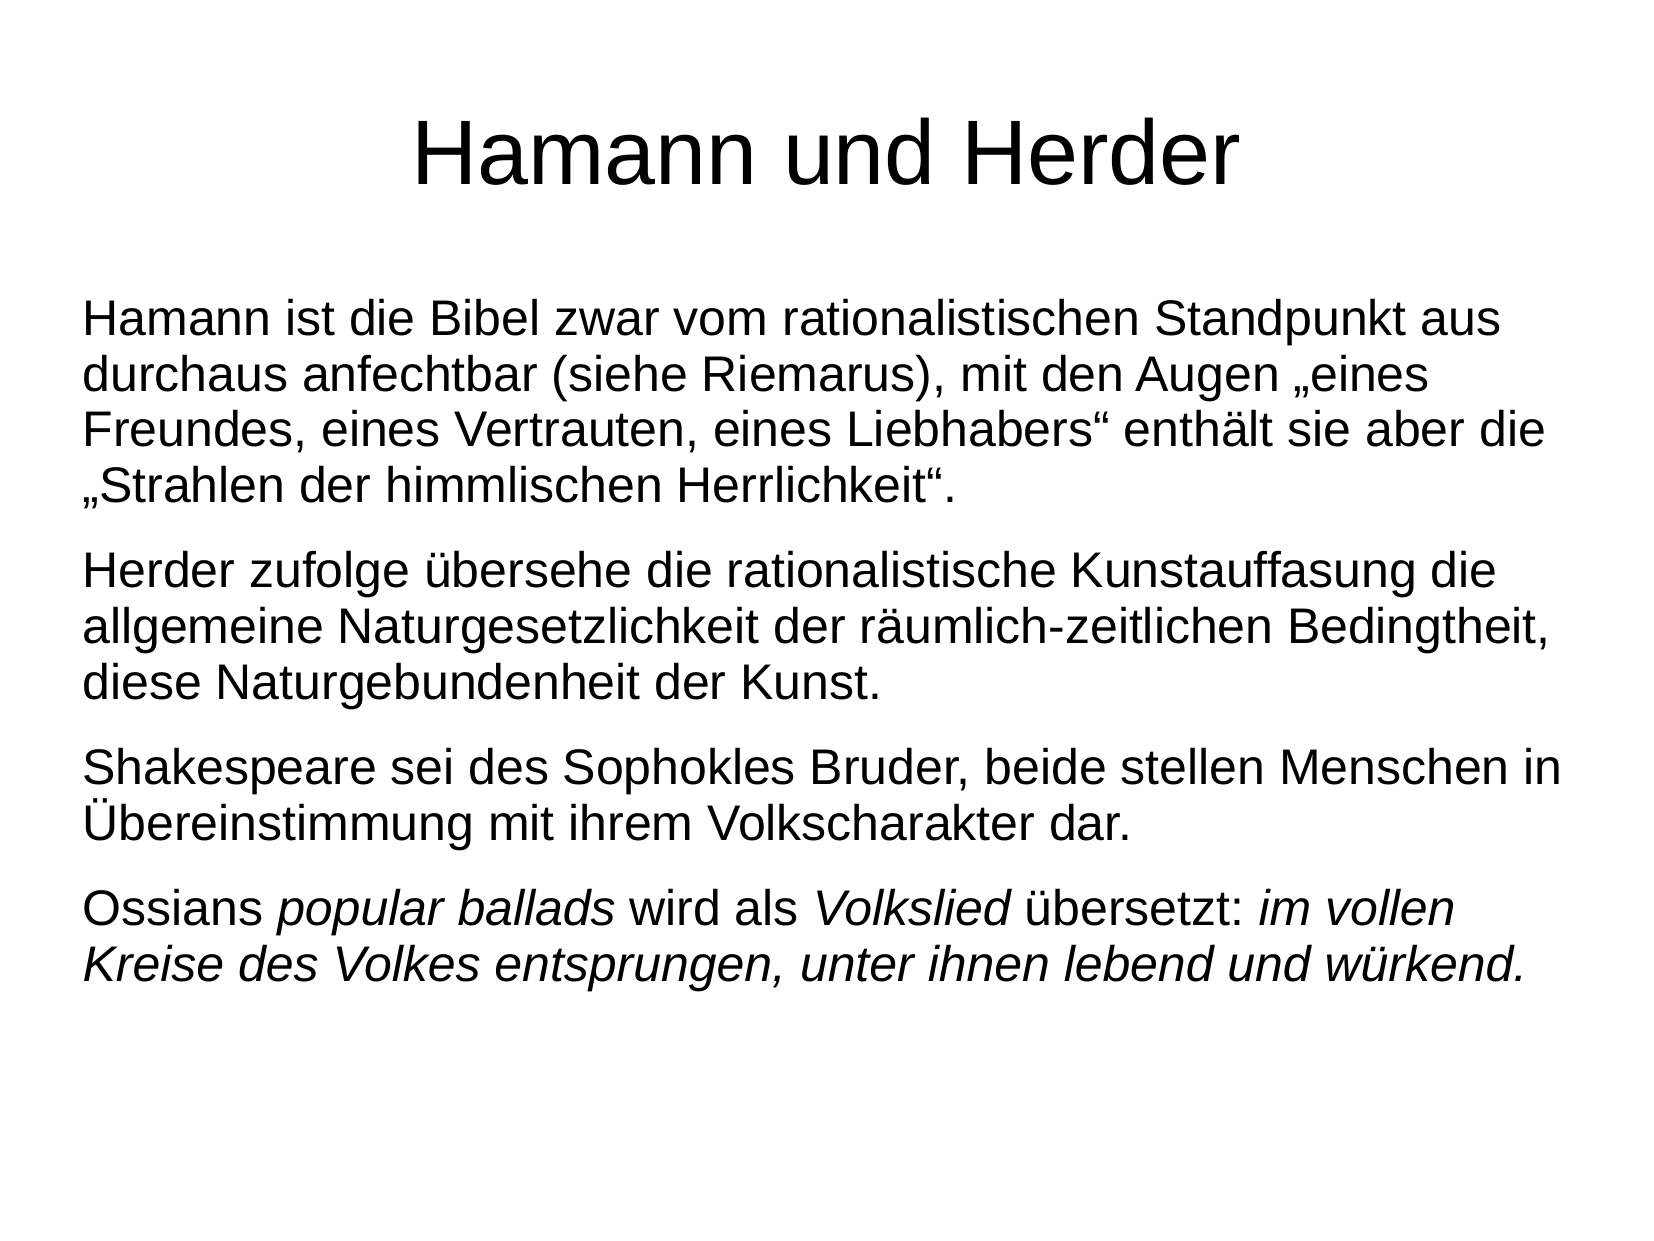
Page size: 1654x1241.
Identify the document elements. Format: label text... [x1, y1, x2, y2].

title Hamann und Herder [82, 49, 1571, 257]
list Hamann ist die Bibel zwar vom rationalistischen Standpunkt aus durchaus anfechtbar (siehe Riemarus), mit den Augen „eines Freundes, eines Vertrauten, eines Liebhabers“ enthält sie aber die „Strahlen der himmlischen Herrlichkeit“. Herder zufolge übersehe die rationalistische Kunstauffasung die allgemeine Naturgesetzlichkeit der räumlich-zeitlichen Bedingtheit, diese Naturgebundenheit der Kunst. Shakespeare sei des Sophokles Bruder, beide stellen Menschen in Übereinstimmung mit ihrem Volkscharakter dar. Ossians popular ballads wird als Volkslied übersetzt: im vollen Kreise des Volkes entsprungen, unter ihnen lebend und würkend. [82, 290, 1571, 1010]
